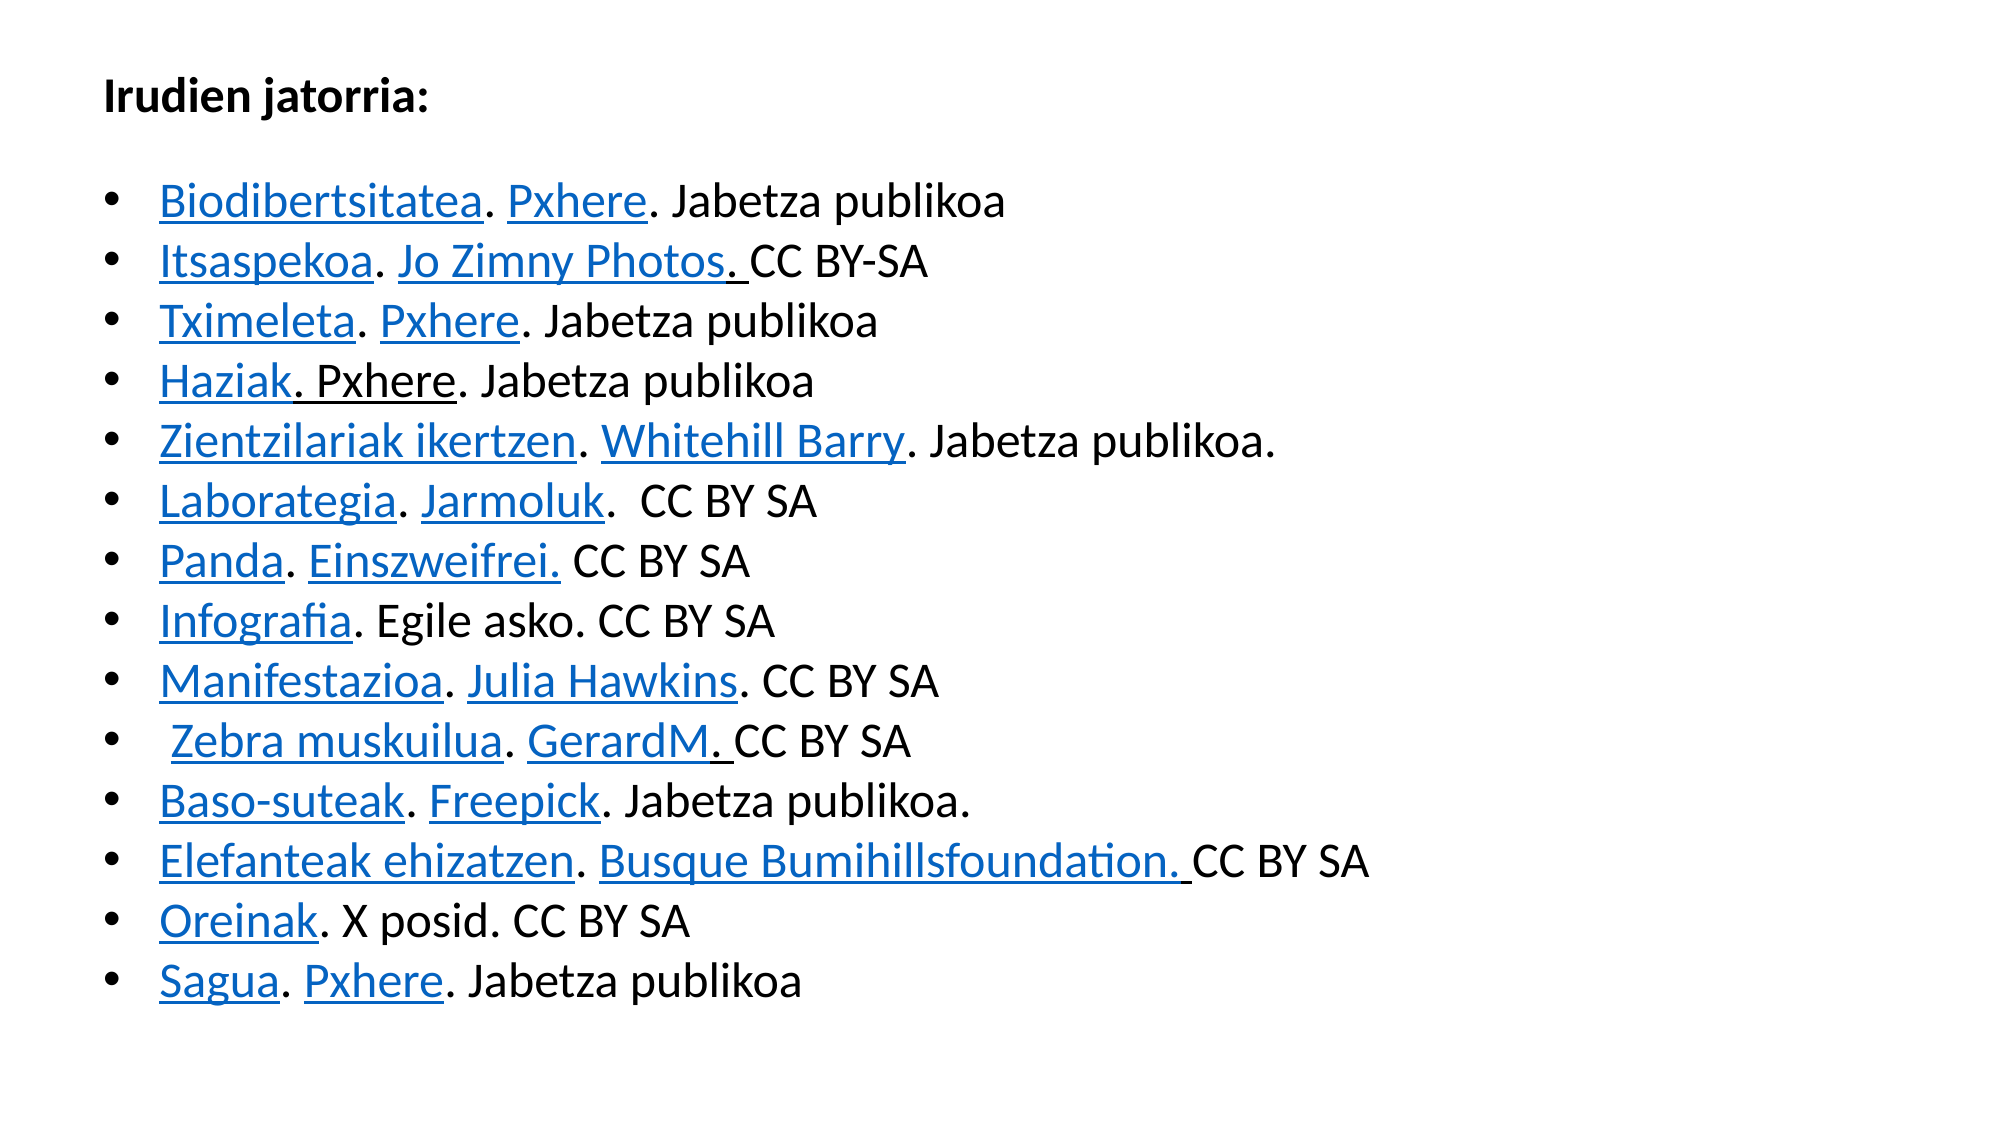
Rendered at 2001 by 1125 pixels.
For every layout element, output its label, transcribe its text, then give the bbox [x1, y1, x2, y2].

text_box Irudien jatorria: Biodibertsitatea. Pxhere. Jabetza publikoa Itsaspekoa. Jo Zimny Photos. CC BY-SA Tximeleta. Pxhere. Jabetza publikoa Haziak. Pxhere. Jabetza publikoa Zientzilariak ikertzen. Whitehill Barry. Jabetza publikoa. Laborategia. Jarmoluk. CC BY SA Panda. Einszweifrei. CC BY SA Infografia. Egile asko. CC BY SA Manifestazioa. Julia Hawkins. CC BY SA Zebra muskuilua. GerardM. CC BY SA Baso-suteak. Freepick. Jabetza publikoa. Elefanteak ehizatzen. Busque Bumihillsfoundation. CC BY SA Oreinak. X posid. CC BY SA Sagua. Pxhere. Jabetza publikoa [88, 55, 1648, 1016]
